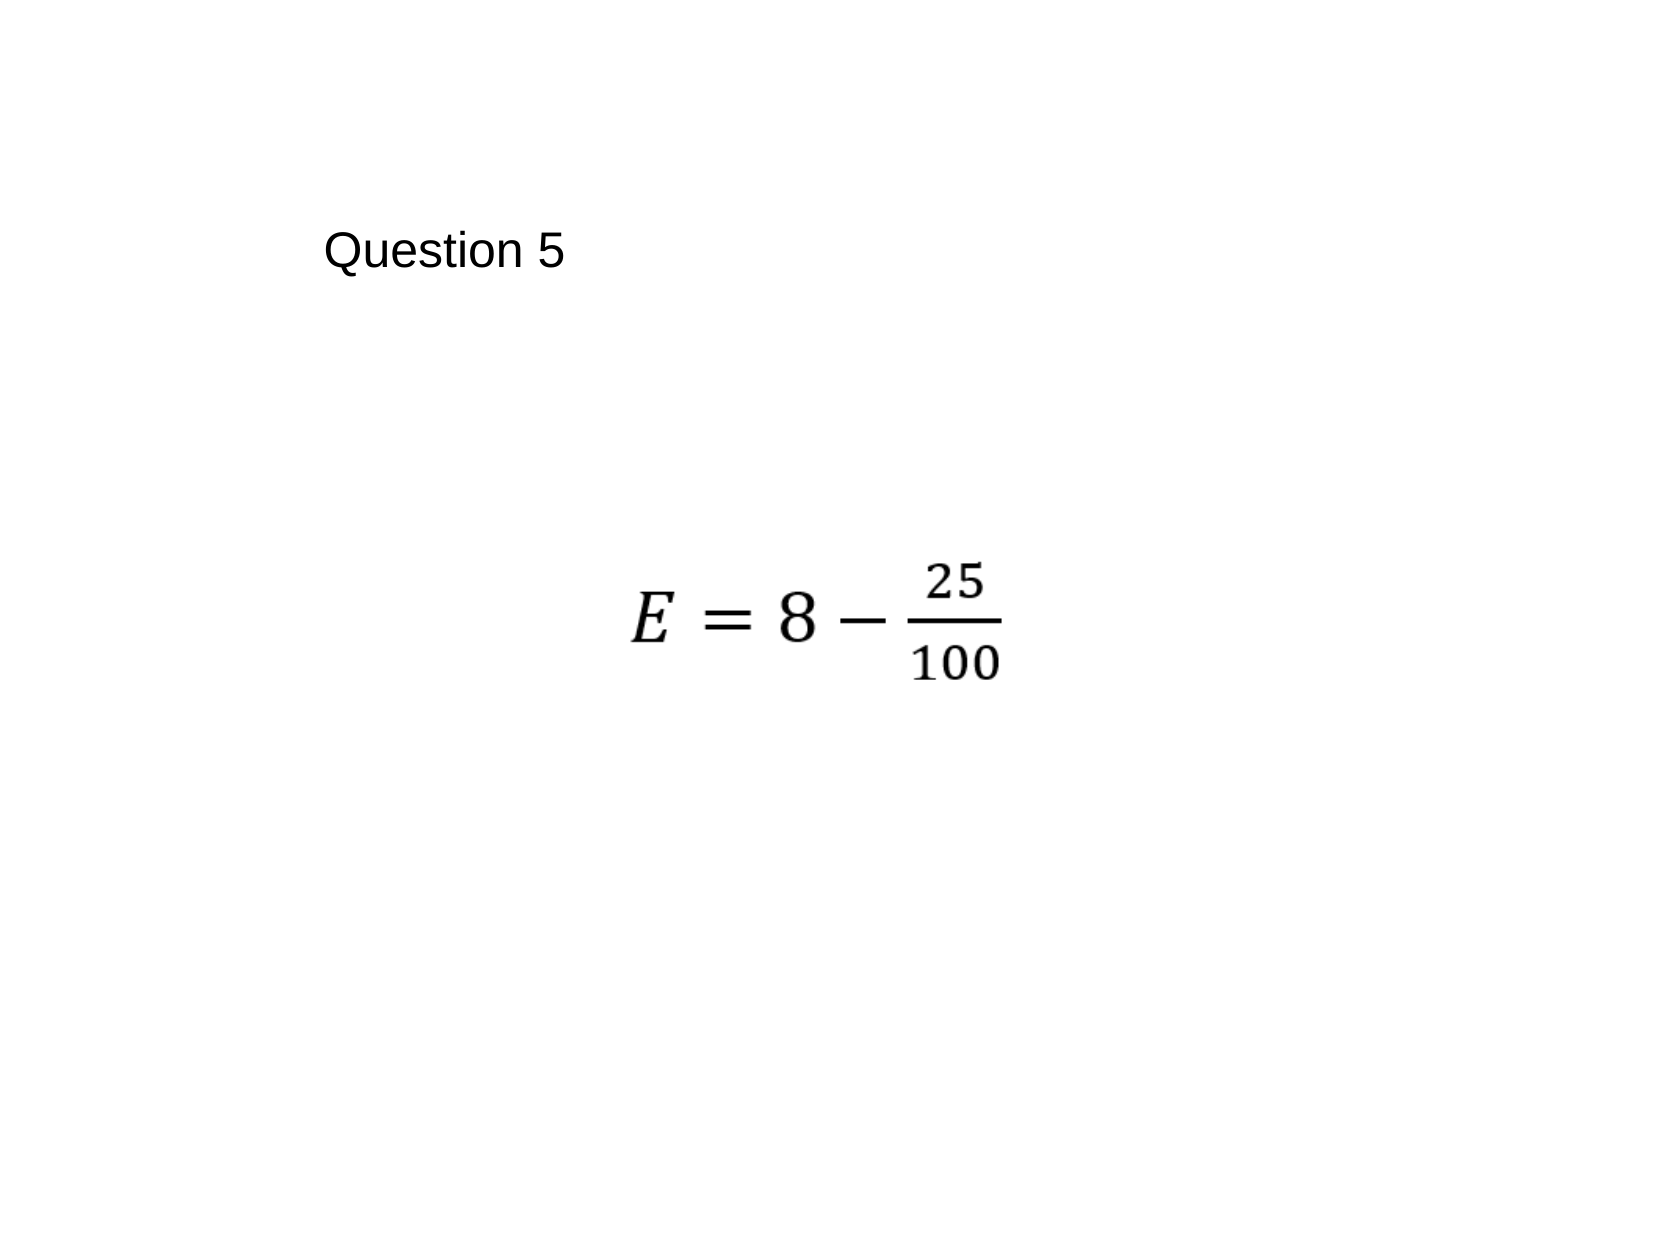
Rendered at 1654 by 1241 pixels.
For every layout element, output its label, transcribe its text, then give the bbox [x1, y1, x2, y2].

text_box Question 5 [309, 214, 581, 286]
picture [601, 537, 1052, 703]
